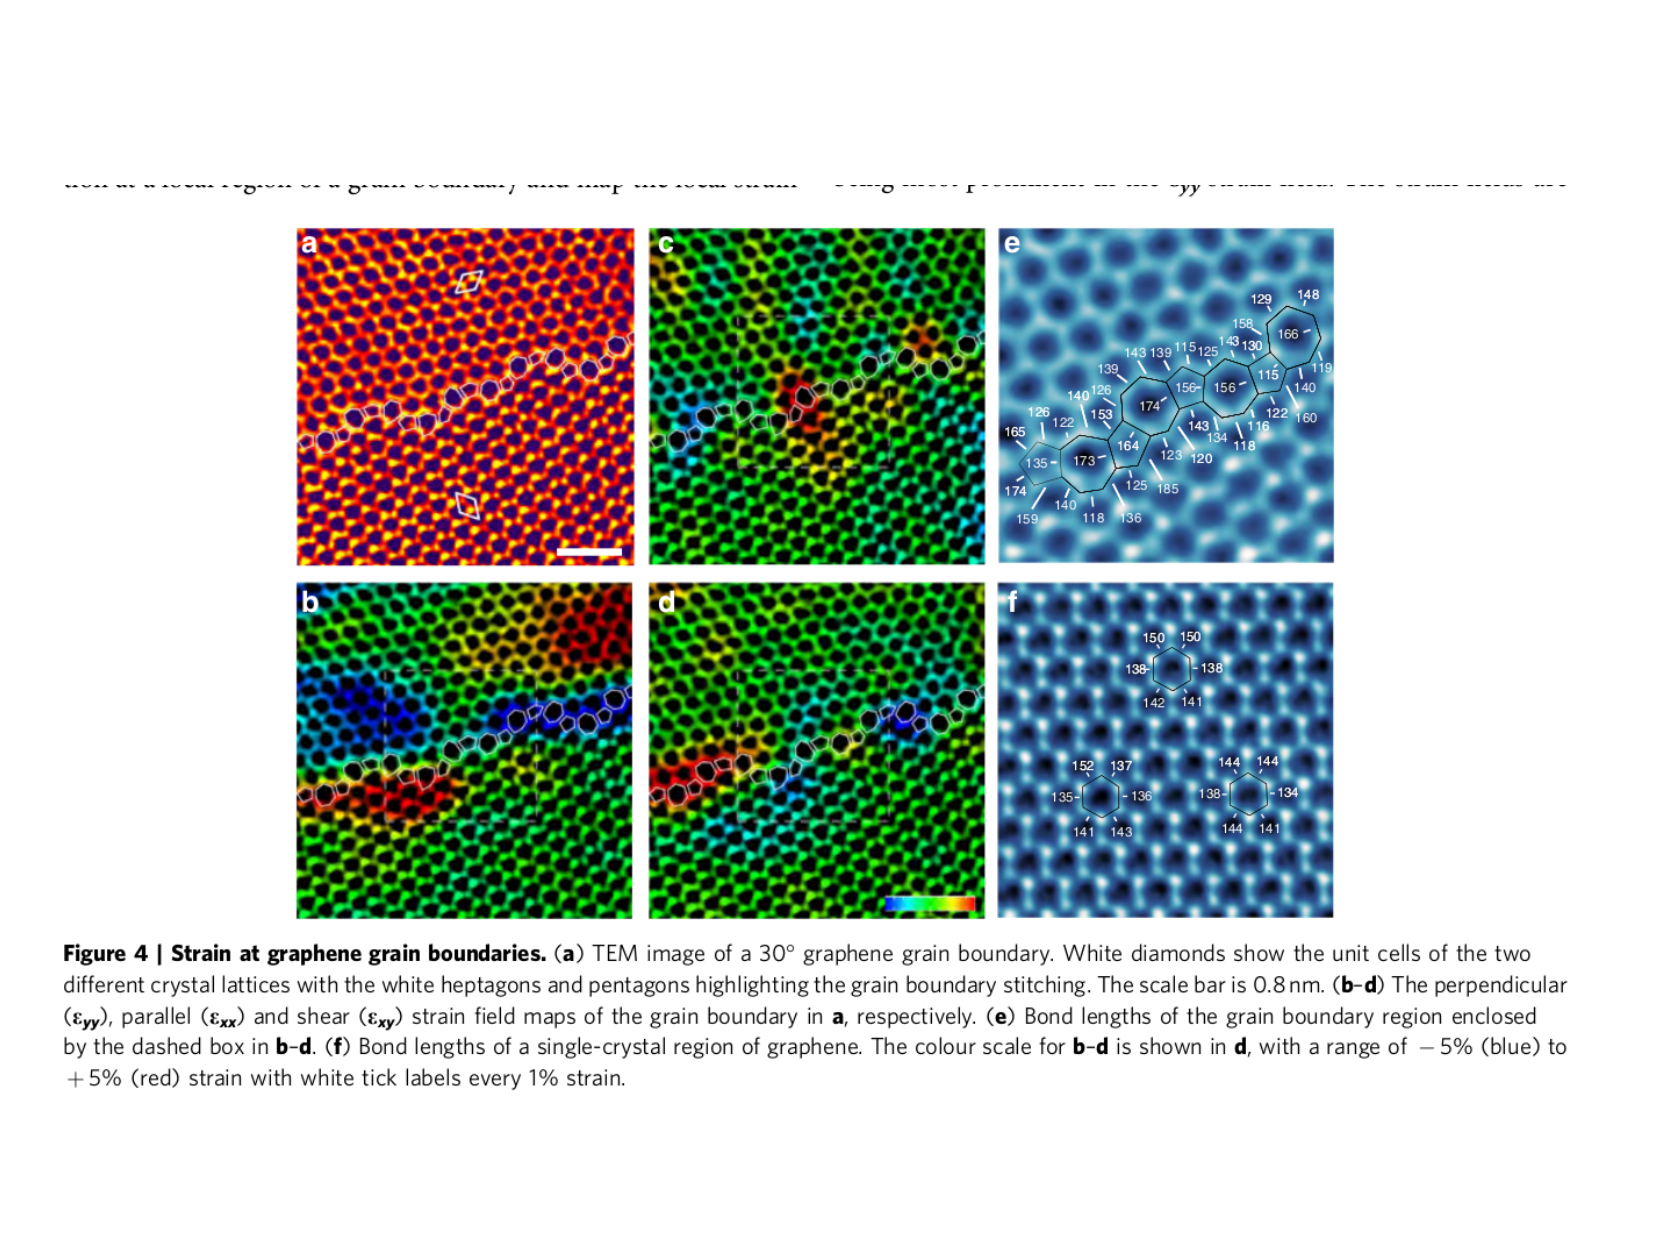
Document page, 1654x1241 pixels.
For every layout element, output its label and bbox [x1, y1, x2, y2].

picture [41, 185, 1621, 1111]
